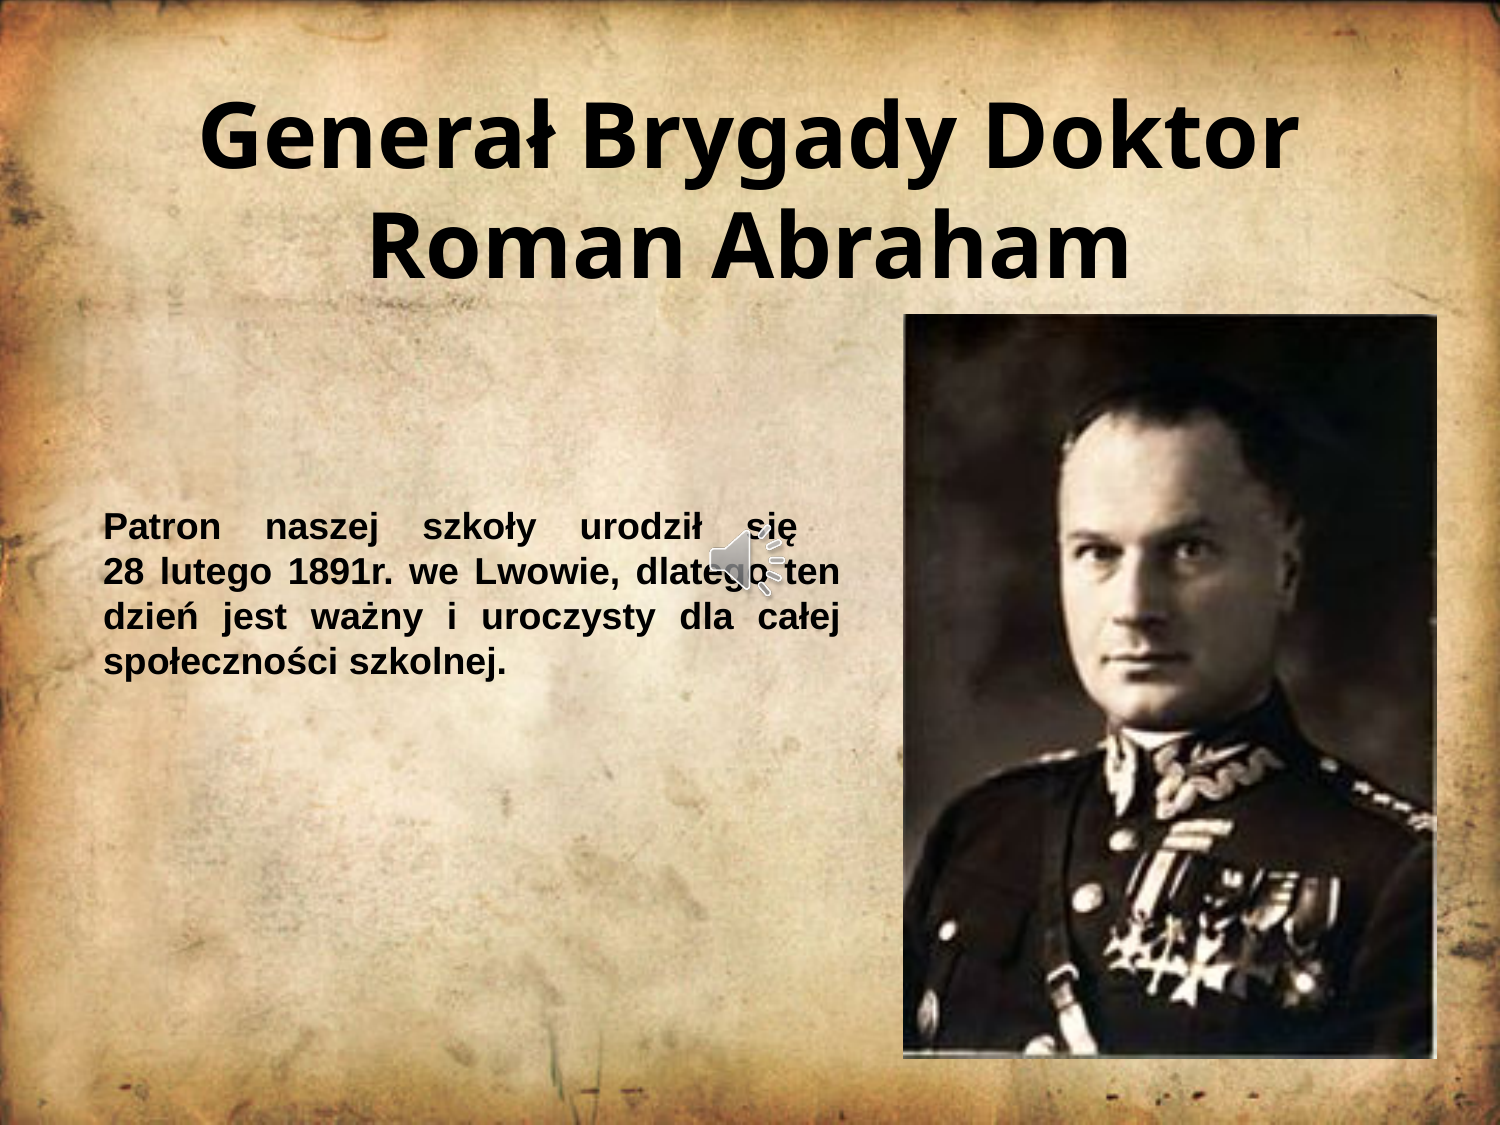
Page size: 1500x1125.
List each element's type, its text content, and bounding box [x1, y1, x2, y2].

text_box Patron naszej szkoły urodził się 28 lutego 1891r. we Lwowie, dlatego ten dzień jest ważny i uroczysty dla całej społeczności szkolnej. [88, 444, 857, 798]
title Generał Brygady Doktor Roman Abraham [112, 66, 1388, 308]
picture [0, 0, 1500, 1125]
